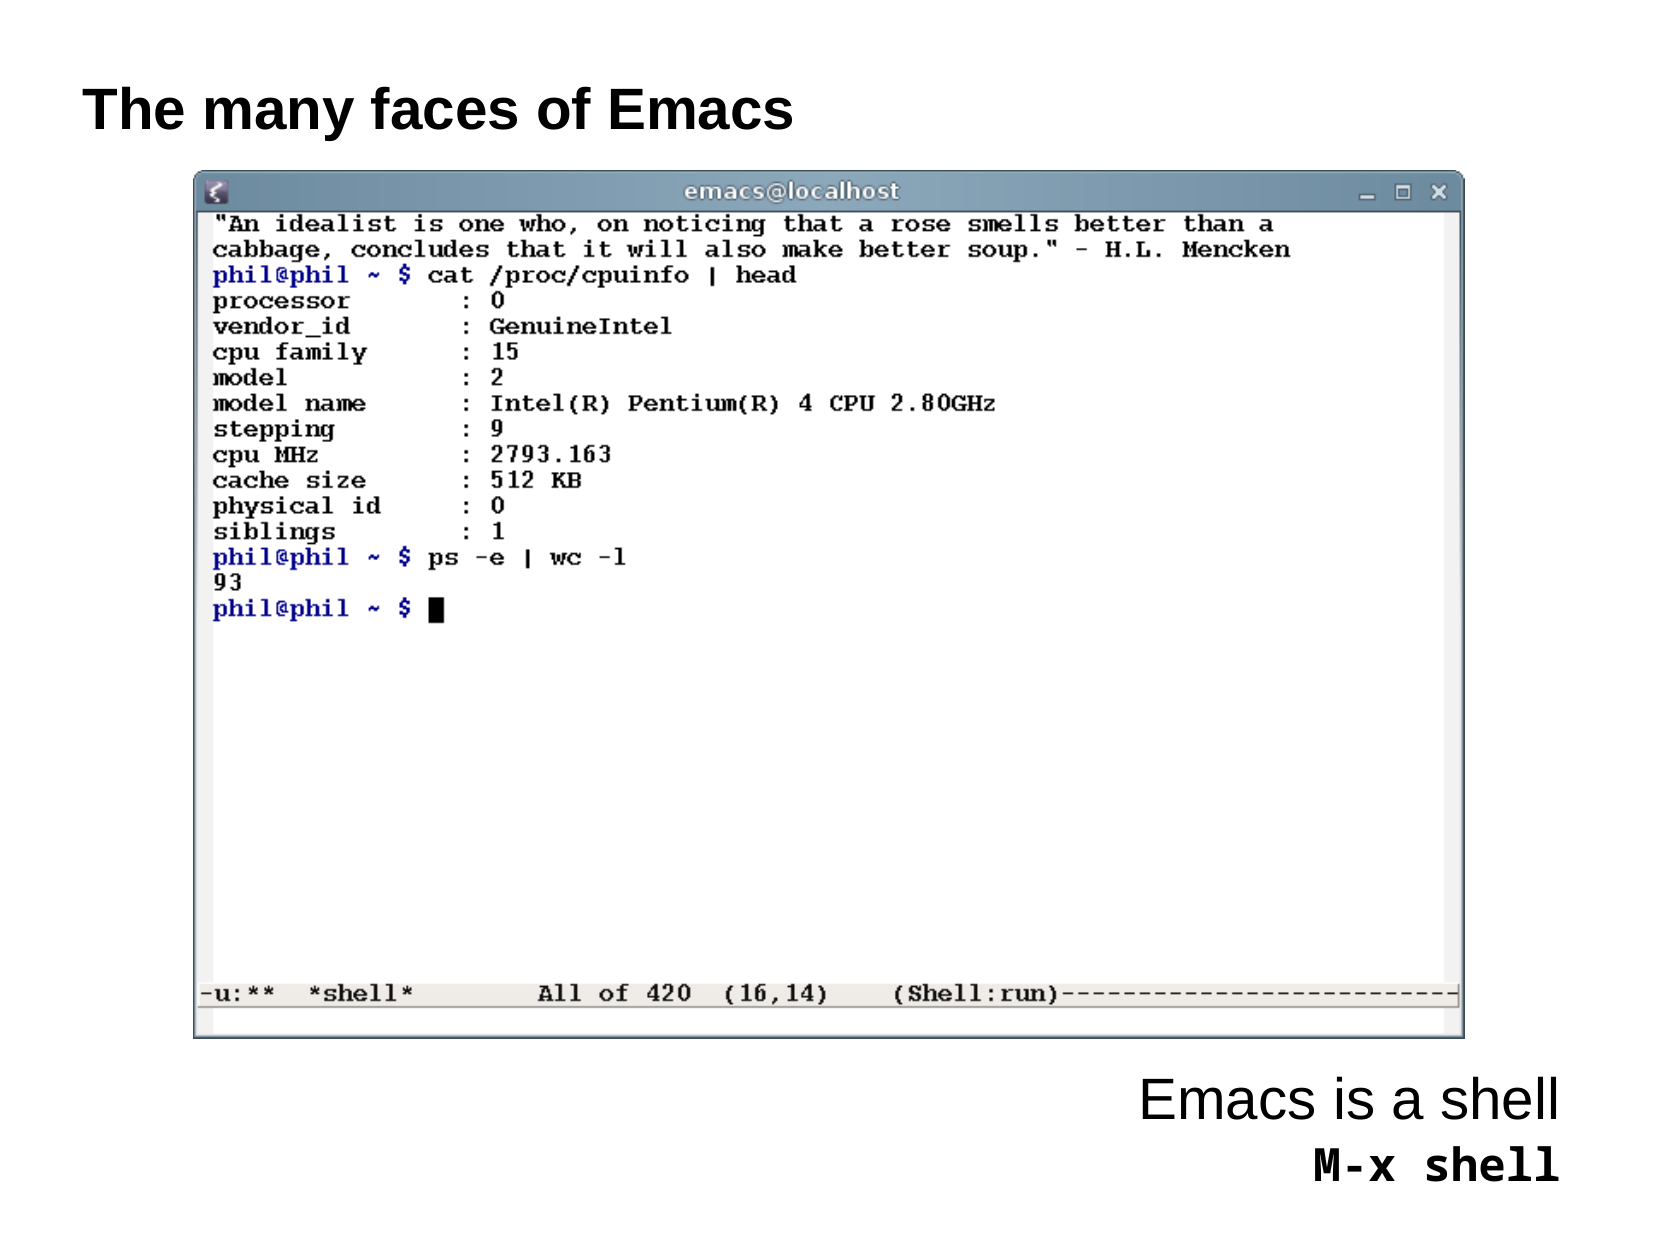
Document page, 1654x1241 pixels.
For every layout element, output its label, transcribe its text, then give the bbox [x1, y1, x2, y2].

title The many faces of Emacs [82, 49, 1571, 171]
title Emacs is a shell M-x shell [72, 1040, 1561, 1221]
picture [193, 170, 1465, 1039]
